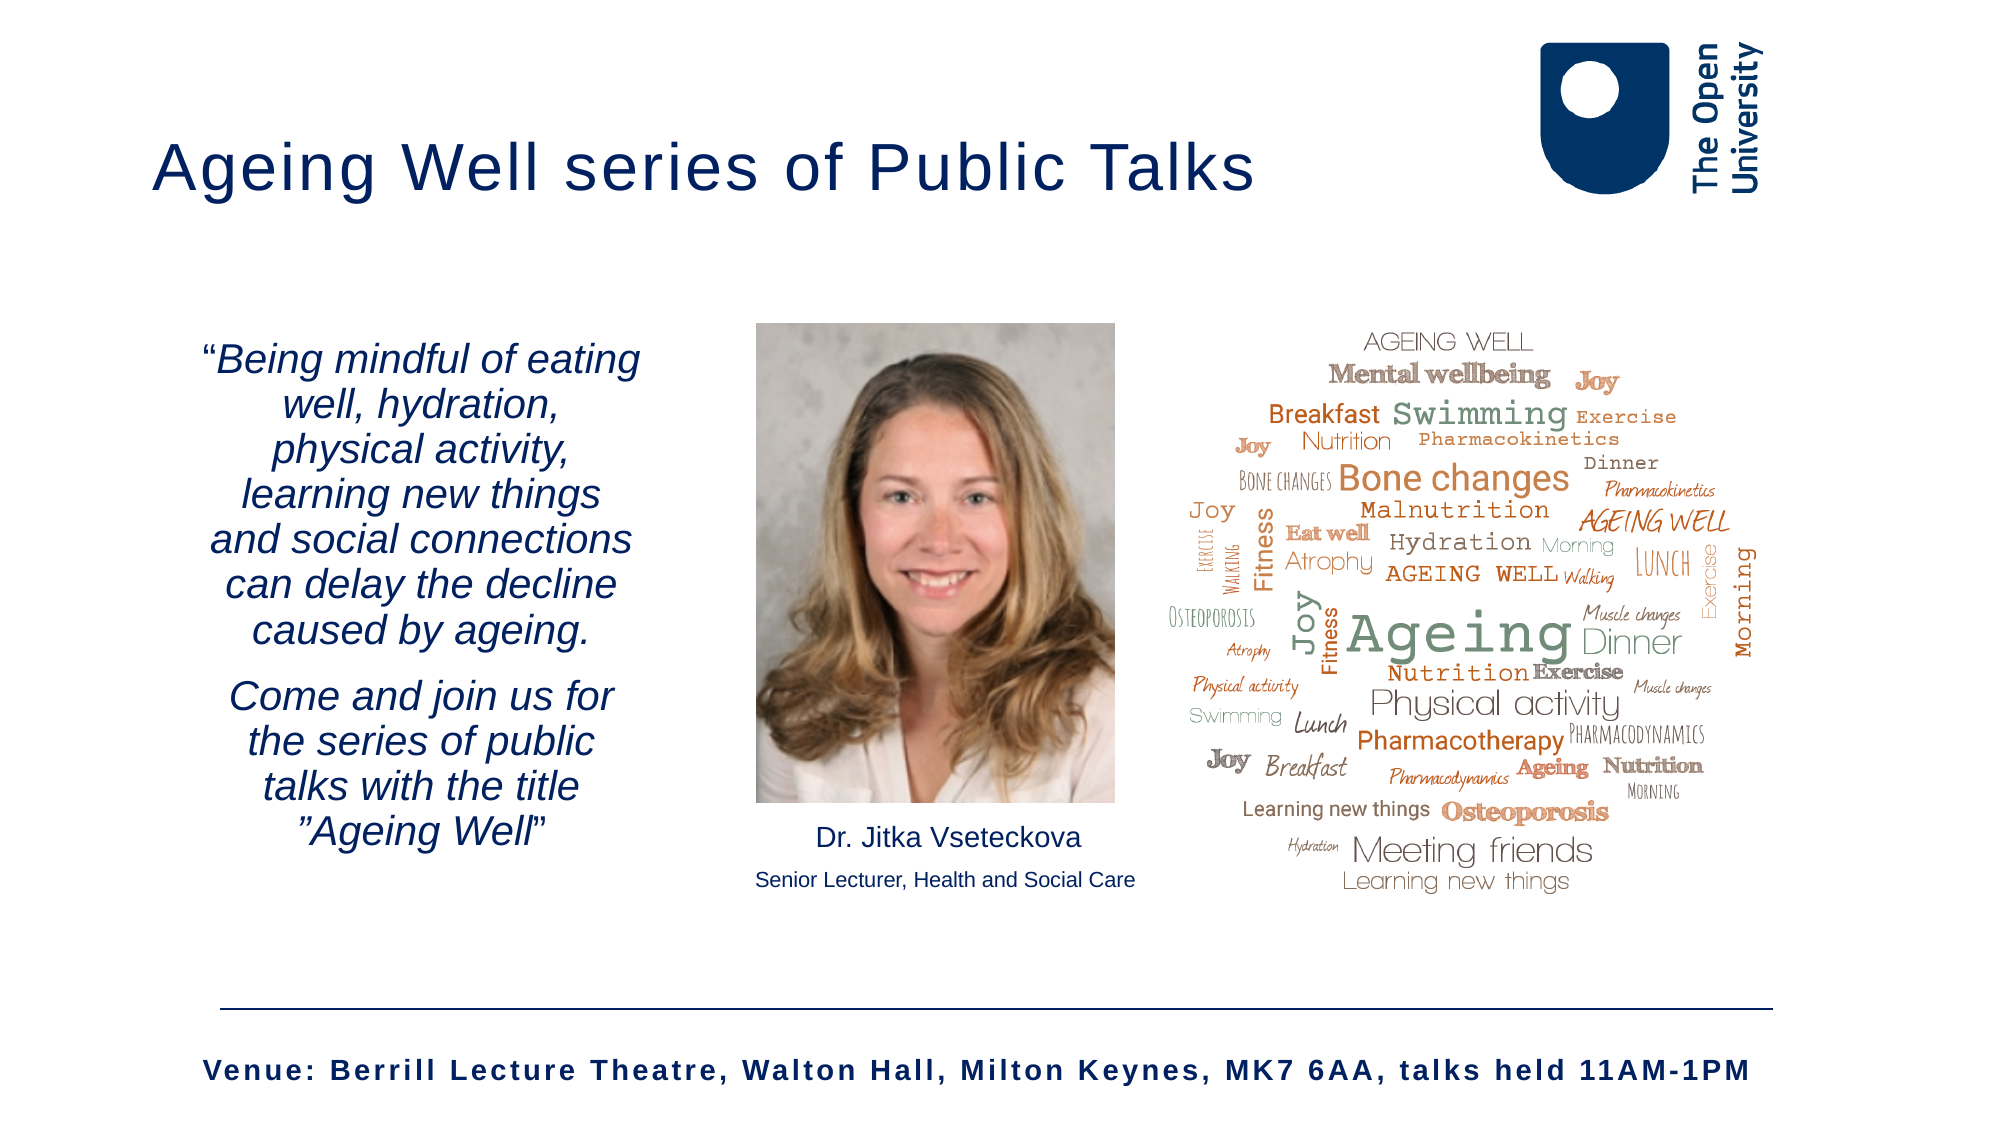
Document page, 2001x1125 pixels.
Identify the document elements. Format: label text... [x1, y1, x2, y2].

picture [756, 323, 1115, 803]
text_box Venue: Berrill Lecture Theatre, Walton Hall, Milton Keynes, MK7 6AA, talks held 11AM-1PM [187, 1013, 1813, 1125]
picture [1142, 297, 1773, 929]
title Ageing Well series of Public Talks [137, 59, 1863, 278]
picture [1539, 39, 1764, 196]
list “Being mindful of eating well, hydration, physical activity, learning new things and social connections can delay the decline caused by ageing. Come and join us for the series of public talks with the title ”Ageing Well” [187, 330, 656, 961]
text_box Dr. Jitka Vseteckova Senior Lecturer, Health and Social Care [700, 820, 1197, 909]
